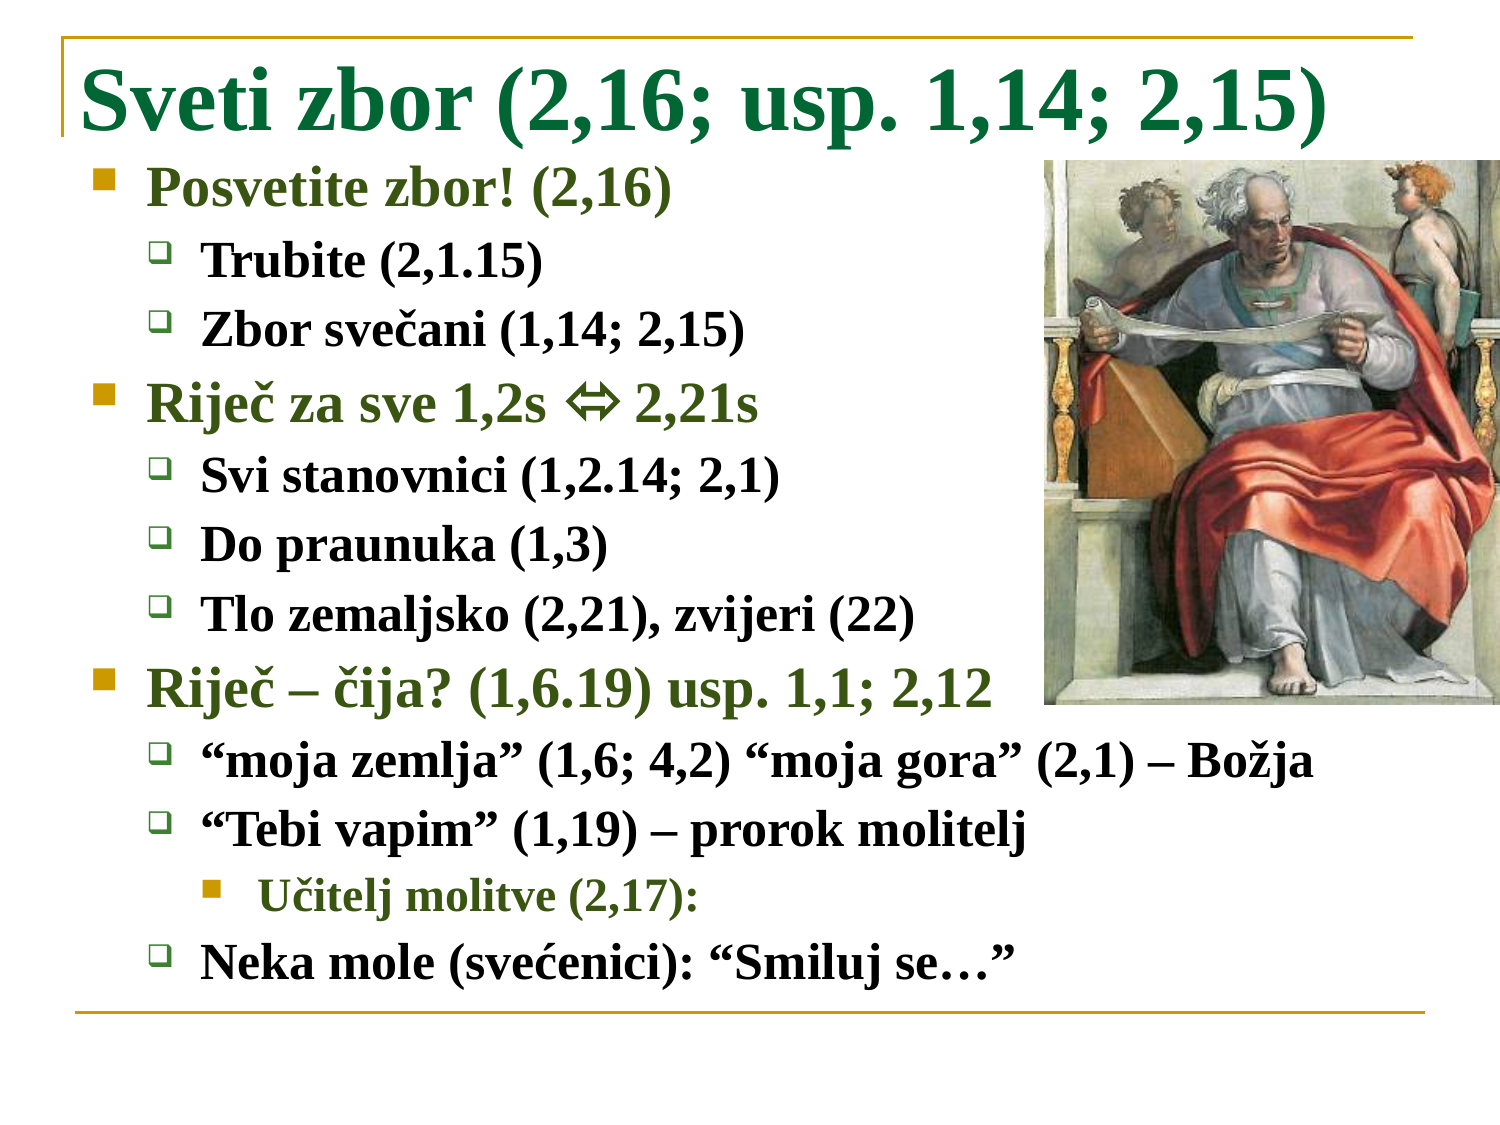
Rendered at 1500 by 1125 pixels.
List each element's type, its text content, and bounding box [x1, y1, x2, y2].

title Sveti zbor (2,16; usp. 1,14; 2,15) [64, 31, 1415, 218]
list Posvetite zbor! (2,16) Trubite (2,1.15) Zbor svečani (1,14; 2,15) Riječ za sve 1,2s  2,21s Svi stanovnici (1,2.14; 2,1) Do praunuka (1,3) Tlo zemaljsko (2,21), zvijeri (22) Riječ – čija? (1,6.19) usp. 1,1; 2,12 “moja zemlja” (1,6; 4,2) “moja gora” (2,1) – Božja “Tebi vapim” (1,19) – prorok molitelj Učitelj molitve (2,17): Neka mole (svećenici): “Smiluj se…” [75, 148, 1436, 1012]
picture [1044, 160, 1500, 705]
